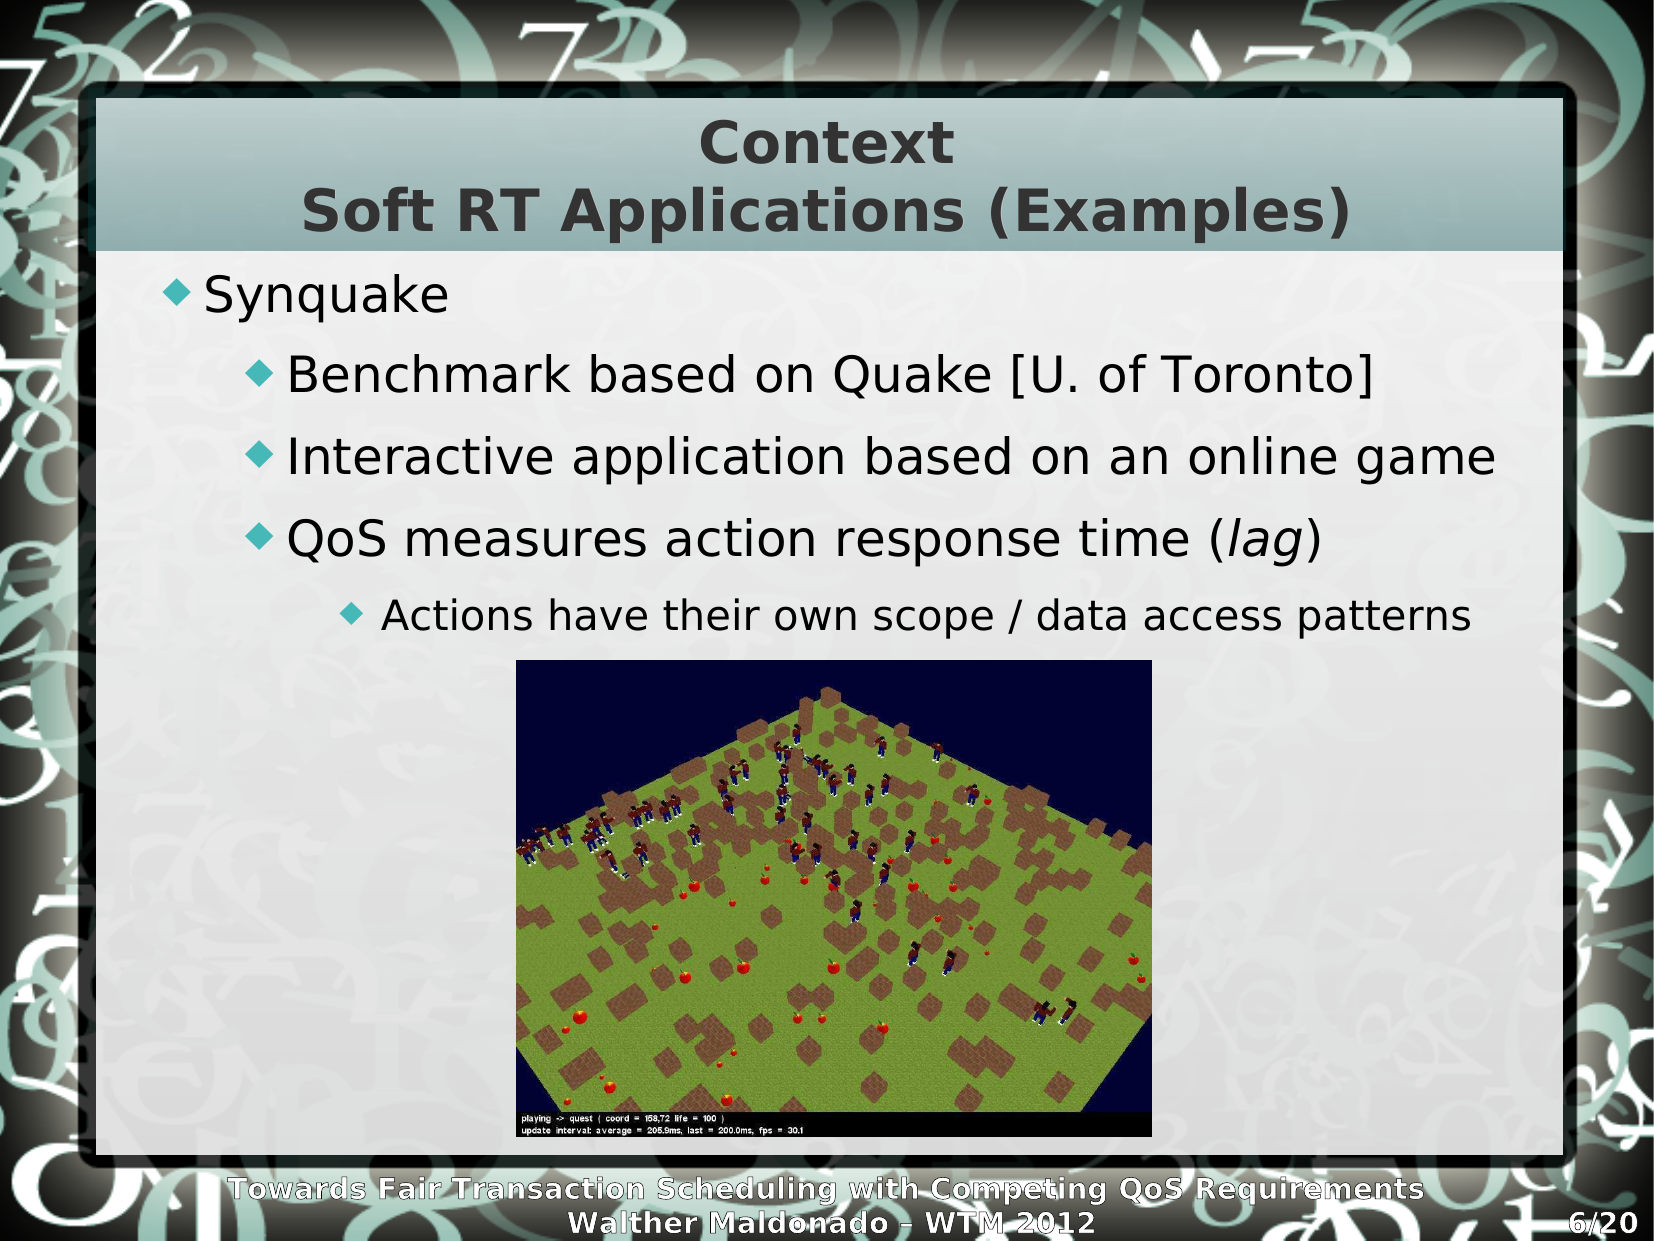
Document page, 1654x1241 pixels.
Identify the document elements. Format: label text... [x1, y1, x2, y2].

title Context Soft RT Applications (Examples) [103, 103, 1551, 251]
list Synquake Benchmark based on Quake [U. of Toronto] Interactive application based on an online game QoS measures action response time (lag) Actions have their own scope / data access patterns [103, 265, 1551, 1152]
picture [0, 0, 1654, 1241]
